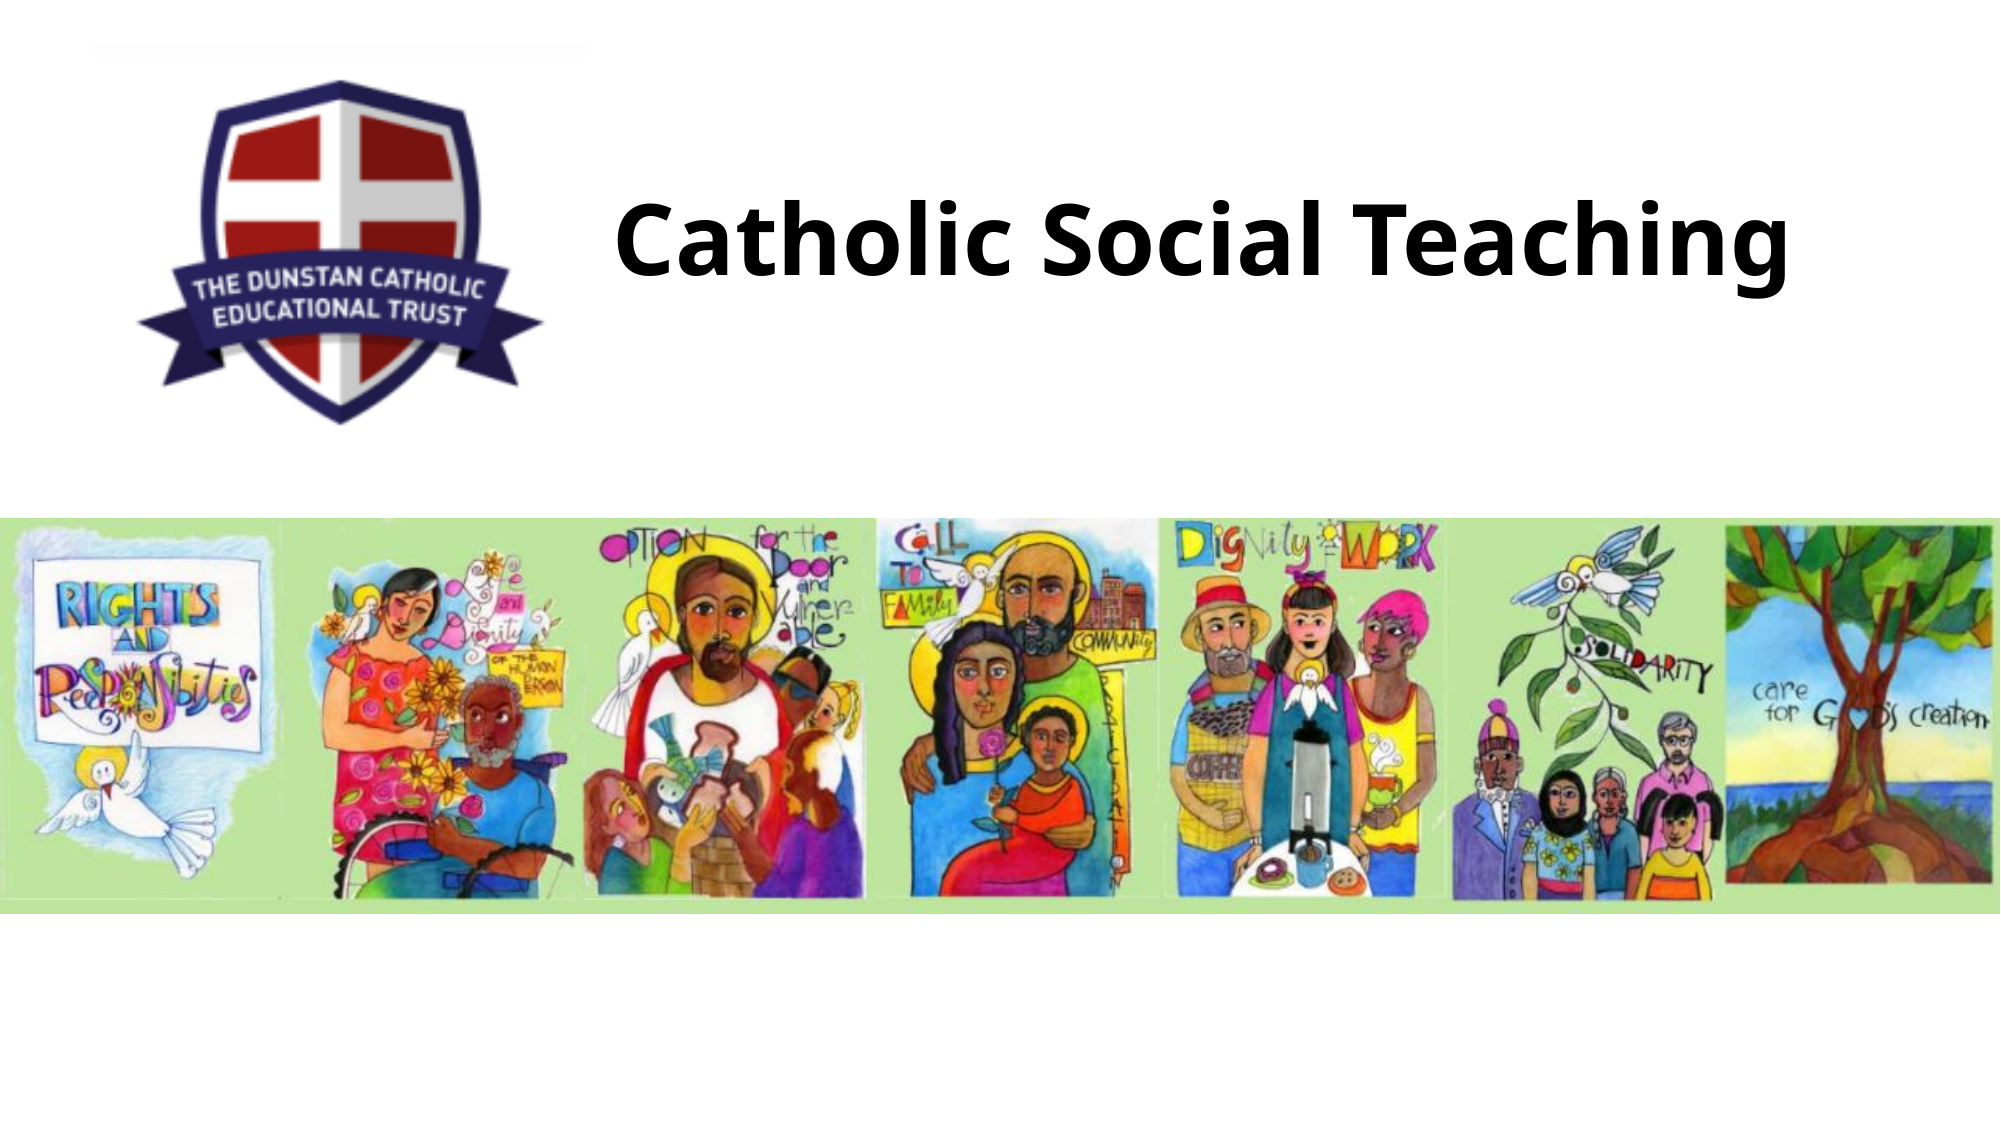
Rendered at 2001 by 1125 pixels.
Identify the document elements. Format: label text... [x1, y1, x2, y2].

picture [95, 44, 586, 470]
picture [0, 518, 2000, 914]
title Catholic Social Teaching [586, 117, 1954, 305]
